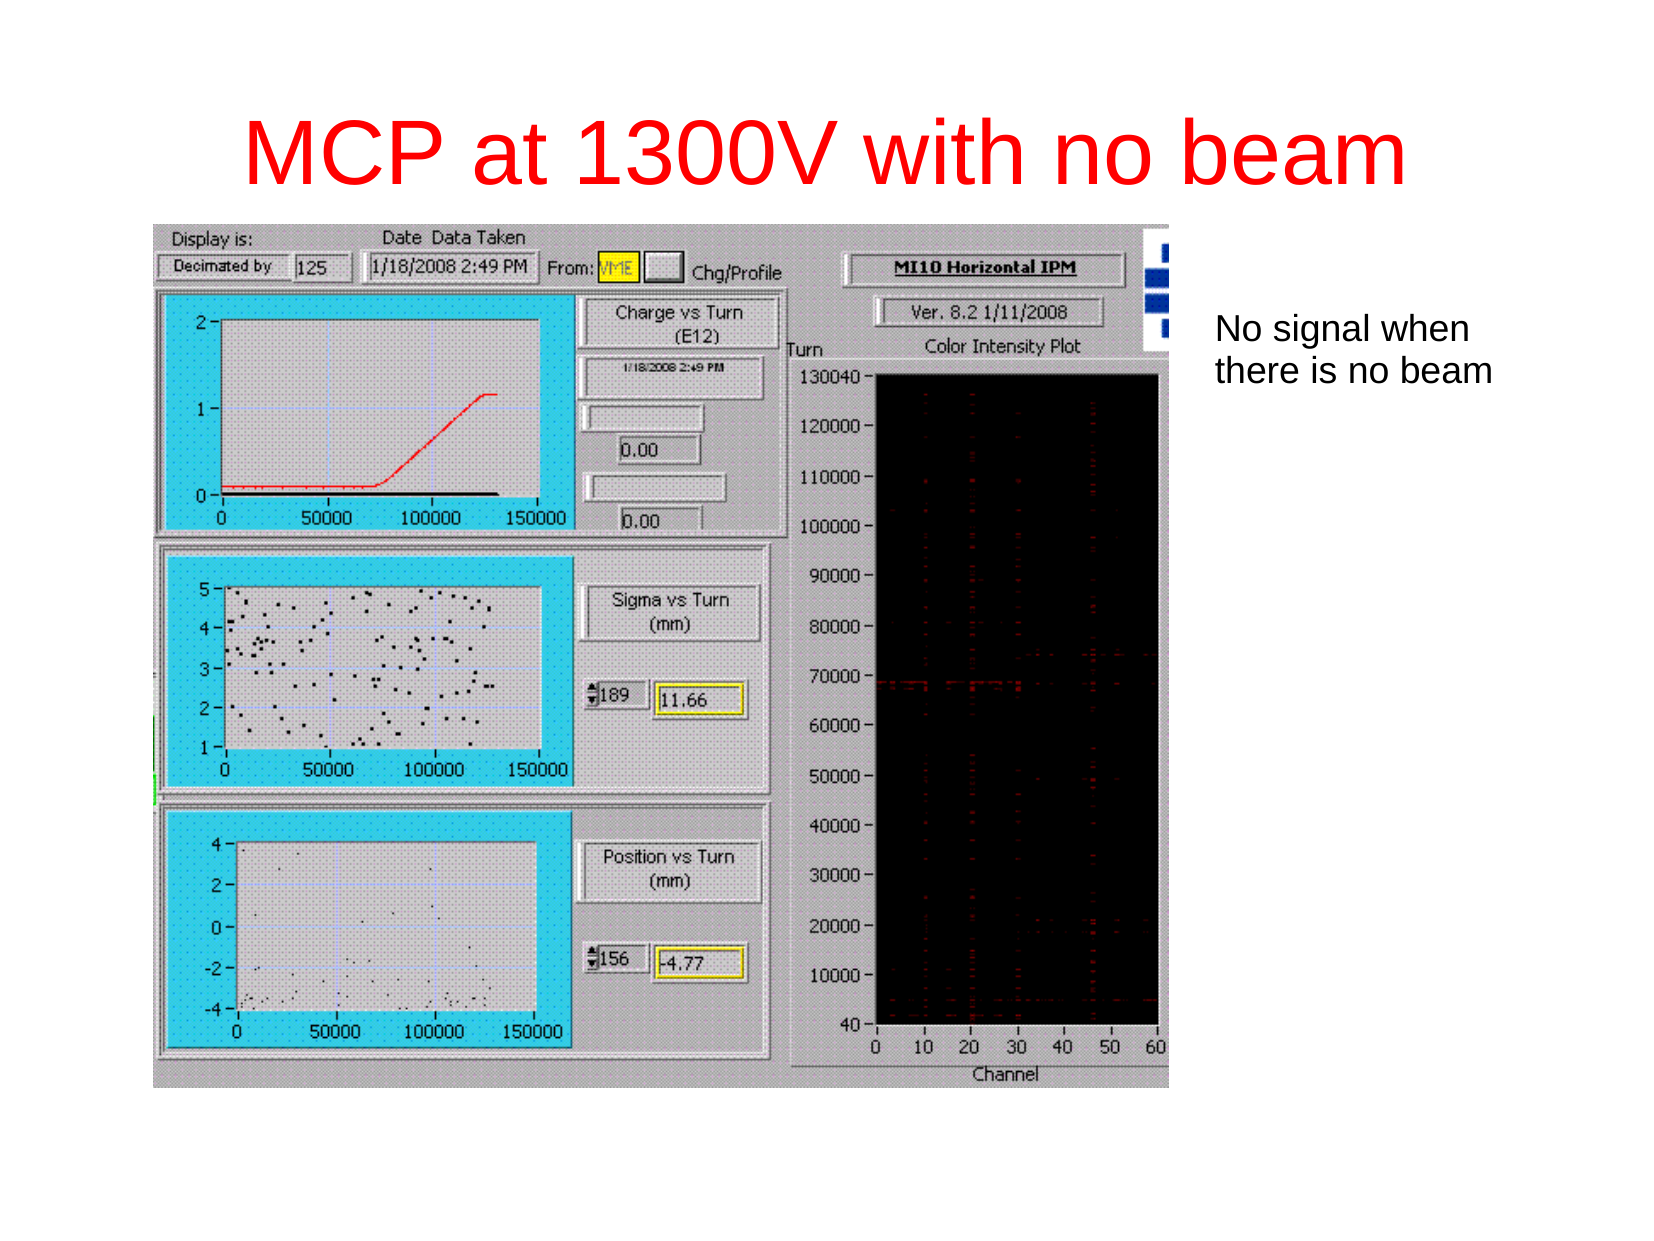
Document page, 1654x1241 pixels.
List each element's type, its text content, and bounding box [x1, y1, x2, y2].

picture [153, 224, 1169, 1088]
text_box No signal when there is no beam [1200, 300, 1538, 399]
title MCP at 1300V with no beam [82, 56, 1571, 250]
